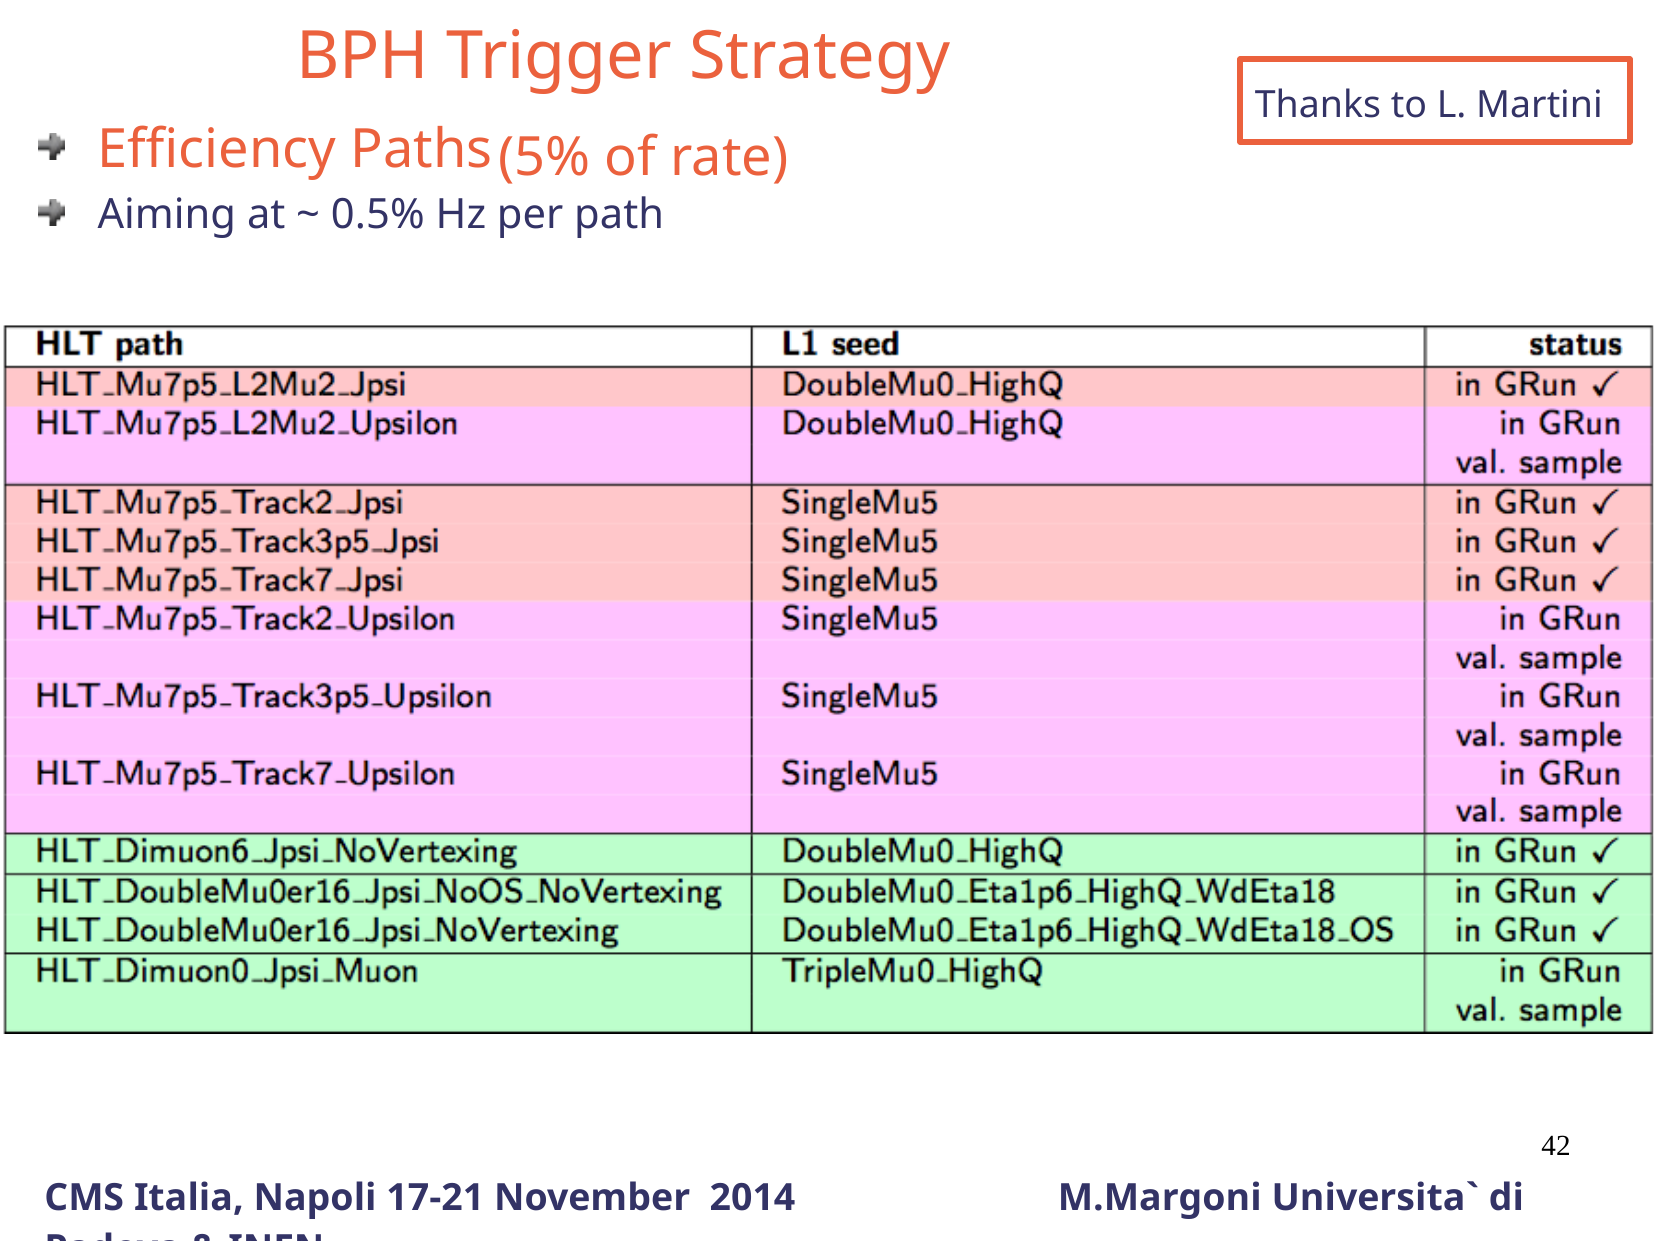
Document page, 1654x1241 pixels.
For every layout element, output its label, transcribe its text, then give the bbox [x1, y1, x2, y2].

text_box (5% of rate) [484, 109, 993, 209]
text_box Efficiency Paths Aiming at ~ 0.5% Hz per path [0, 45, 1518, 274]
text_box CMS Italia, Napoli 17-21 November 2014 M.Margoni Universita` di Padova & INFN [29, 1163, 1625, 1237]
text_box BPH Trigger Strategy [1518, 62, 1627, 70]
text_box Thanks to L. Martini [1240, 70, 1654, 201]
picture [3, 324, 1654, 1034]
text_box BPH Trigger Strategy [17, 0, 1654, 70]
